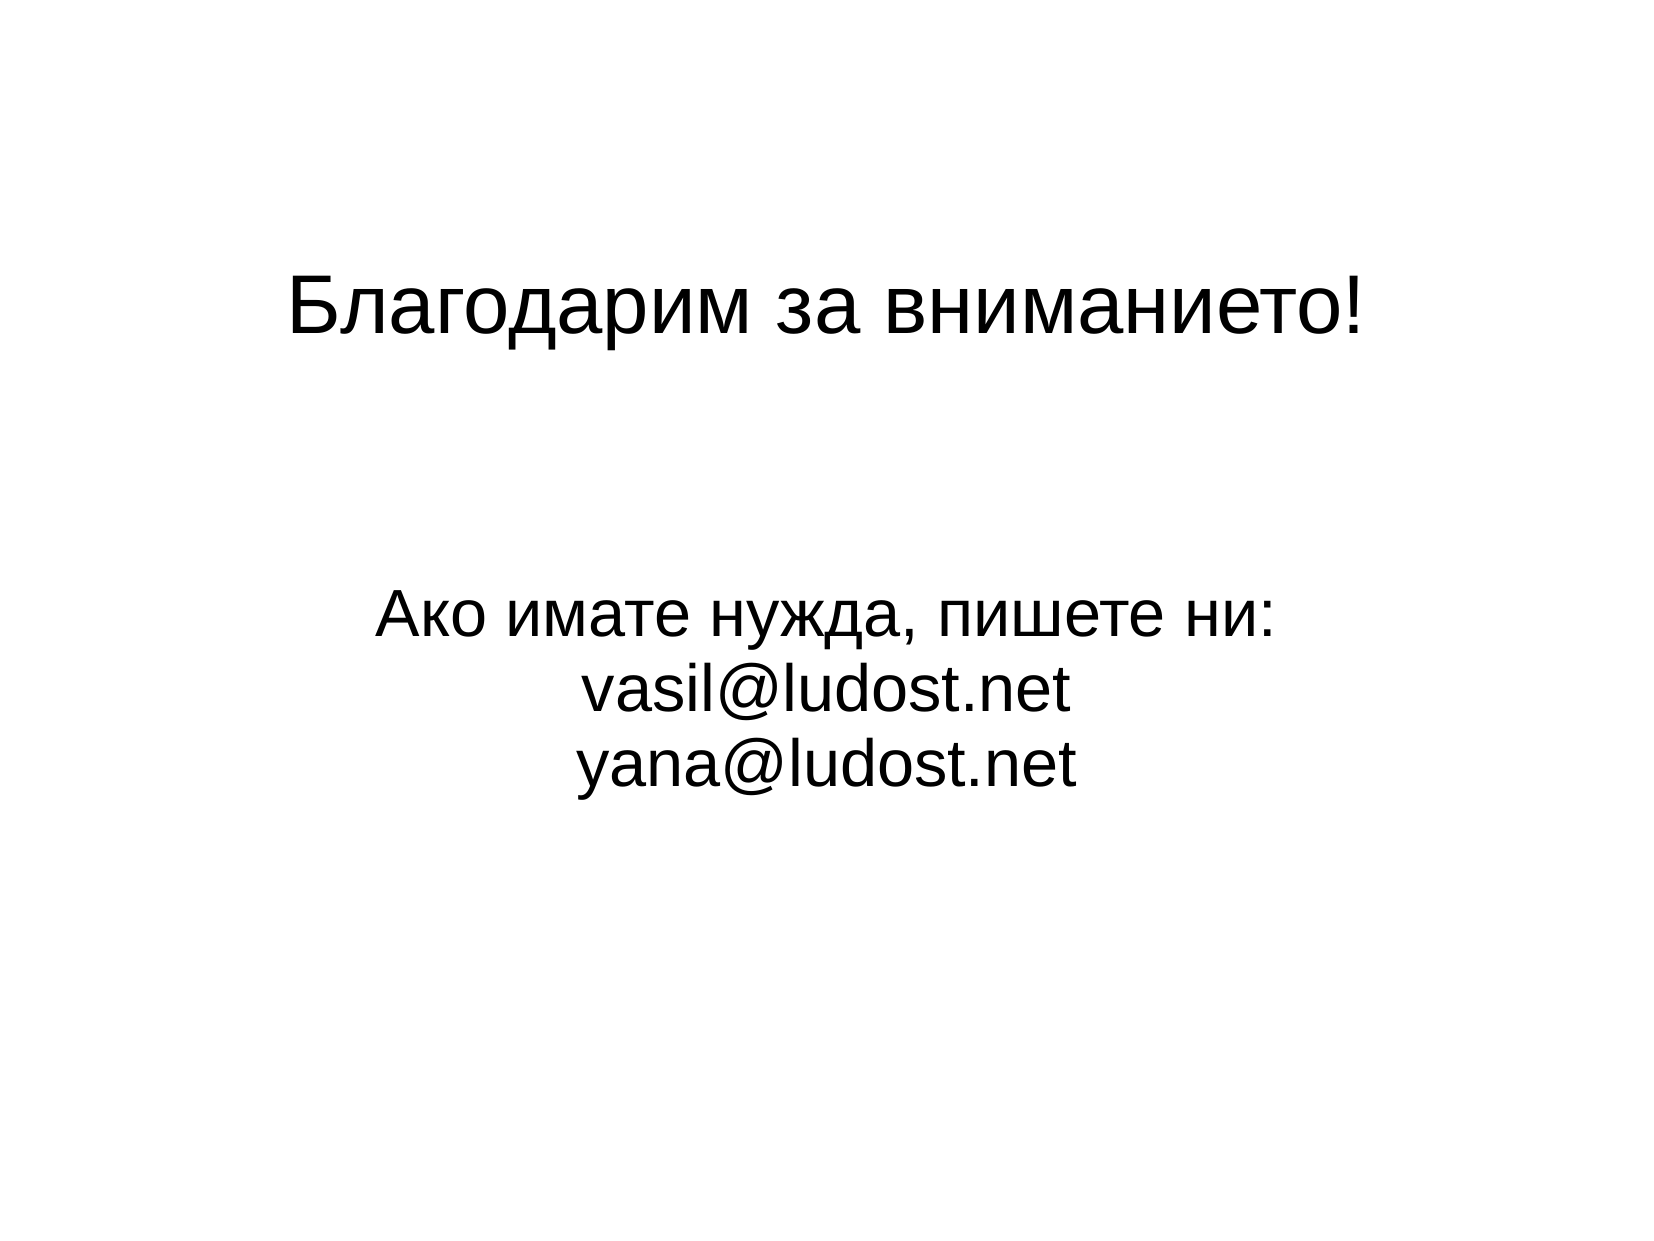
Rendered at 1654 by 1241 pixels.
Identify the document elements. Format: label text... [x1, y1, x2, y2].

subtitle Благодарим за вниманието! Ако имате нужда, пишете ни: vasil@ludost.net yana@ludost.net [82, 49, 1571, 1010]
